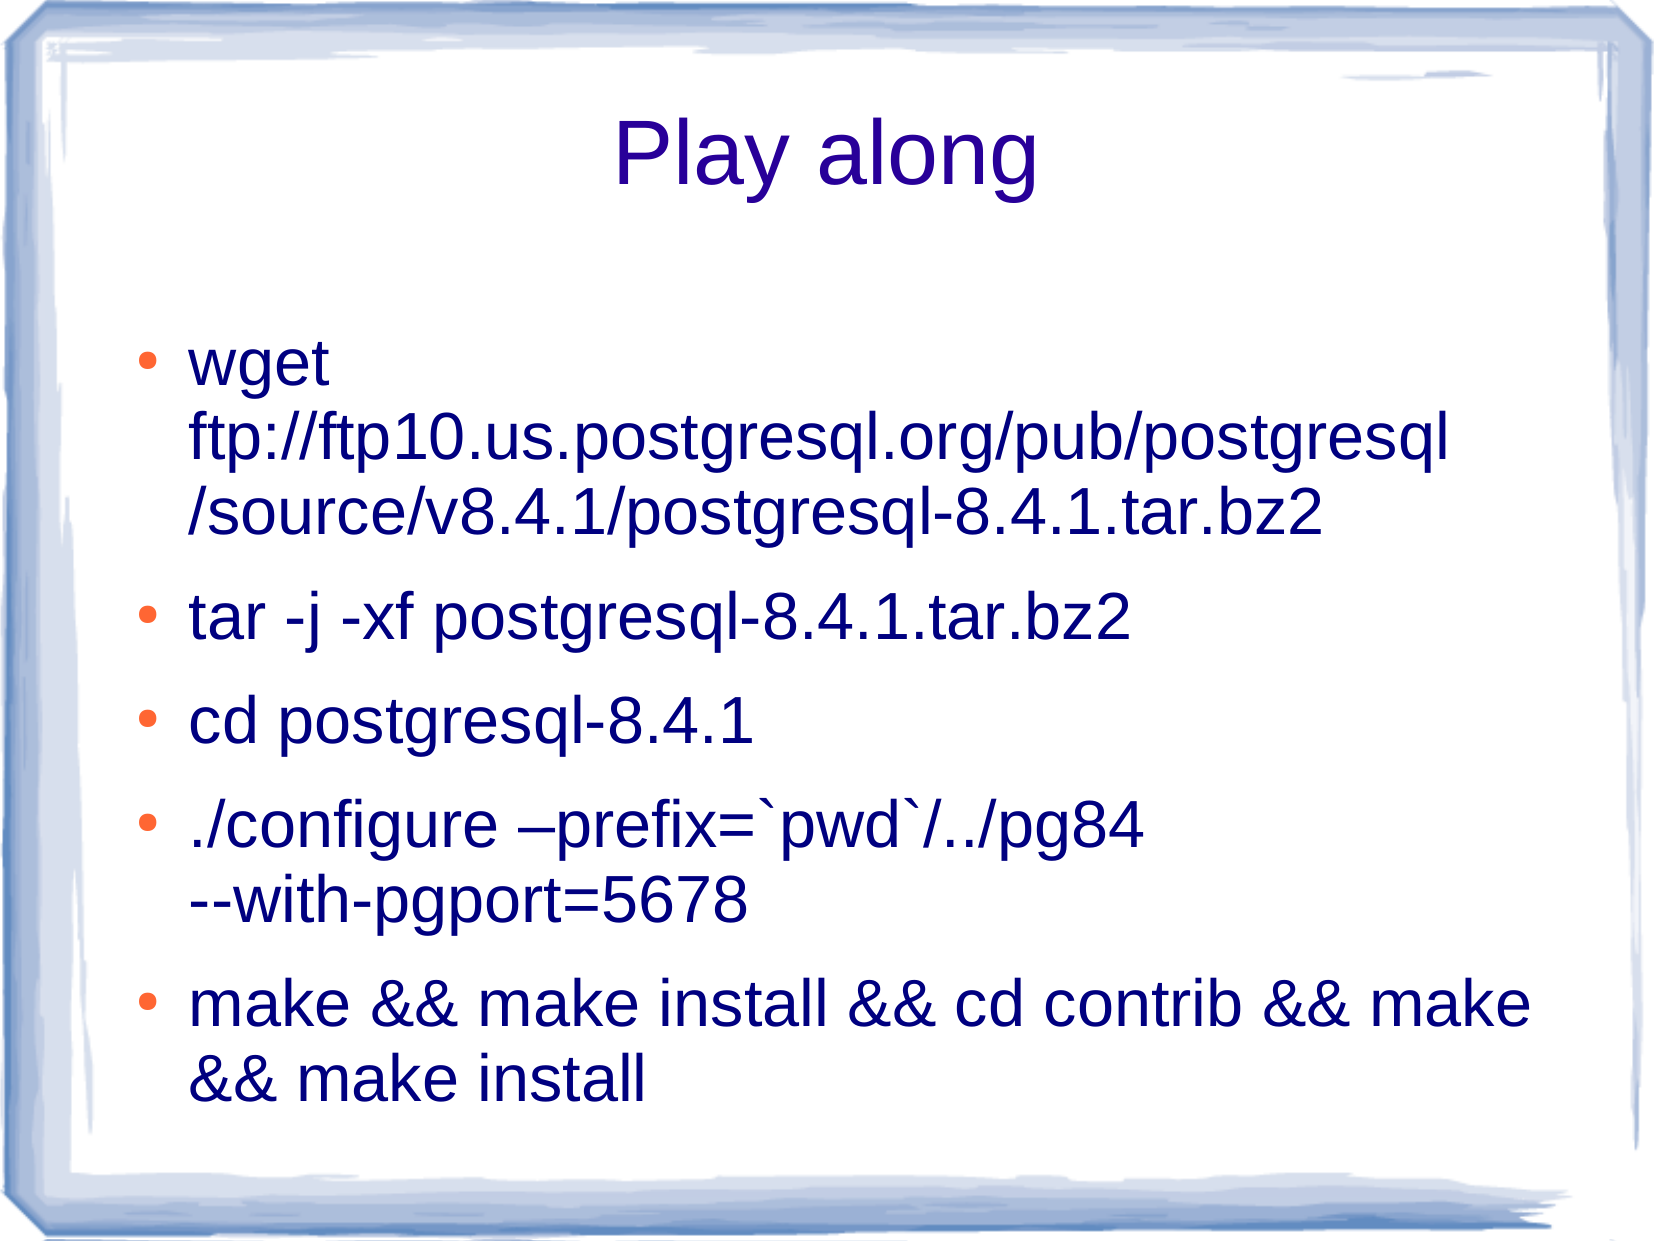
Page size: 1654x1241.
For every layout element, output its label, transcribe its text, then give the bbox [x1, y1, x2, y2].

title Play along [82, 56, 1571, 250]
list wget ftp://ftp10.us.postgresql.org/pub/postgresql /source/v8.4.1/postgresql-8.4.1.tar.bz2 tar -j -xf postgresql-8.4.1.tar.bz2 cd postgresql-8.4.1 ./configure –prefix=`pwd`/../pg84 --with-pgport=5678 make && make install && cd contrib && make && make install [118, 324, 1571, 1116]
picture [0, 0, 1654, 1241]
